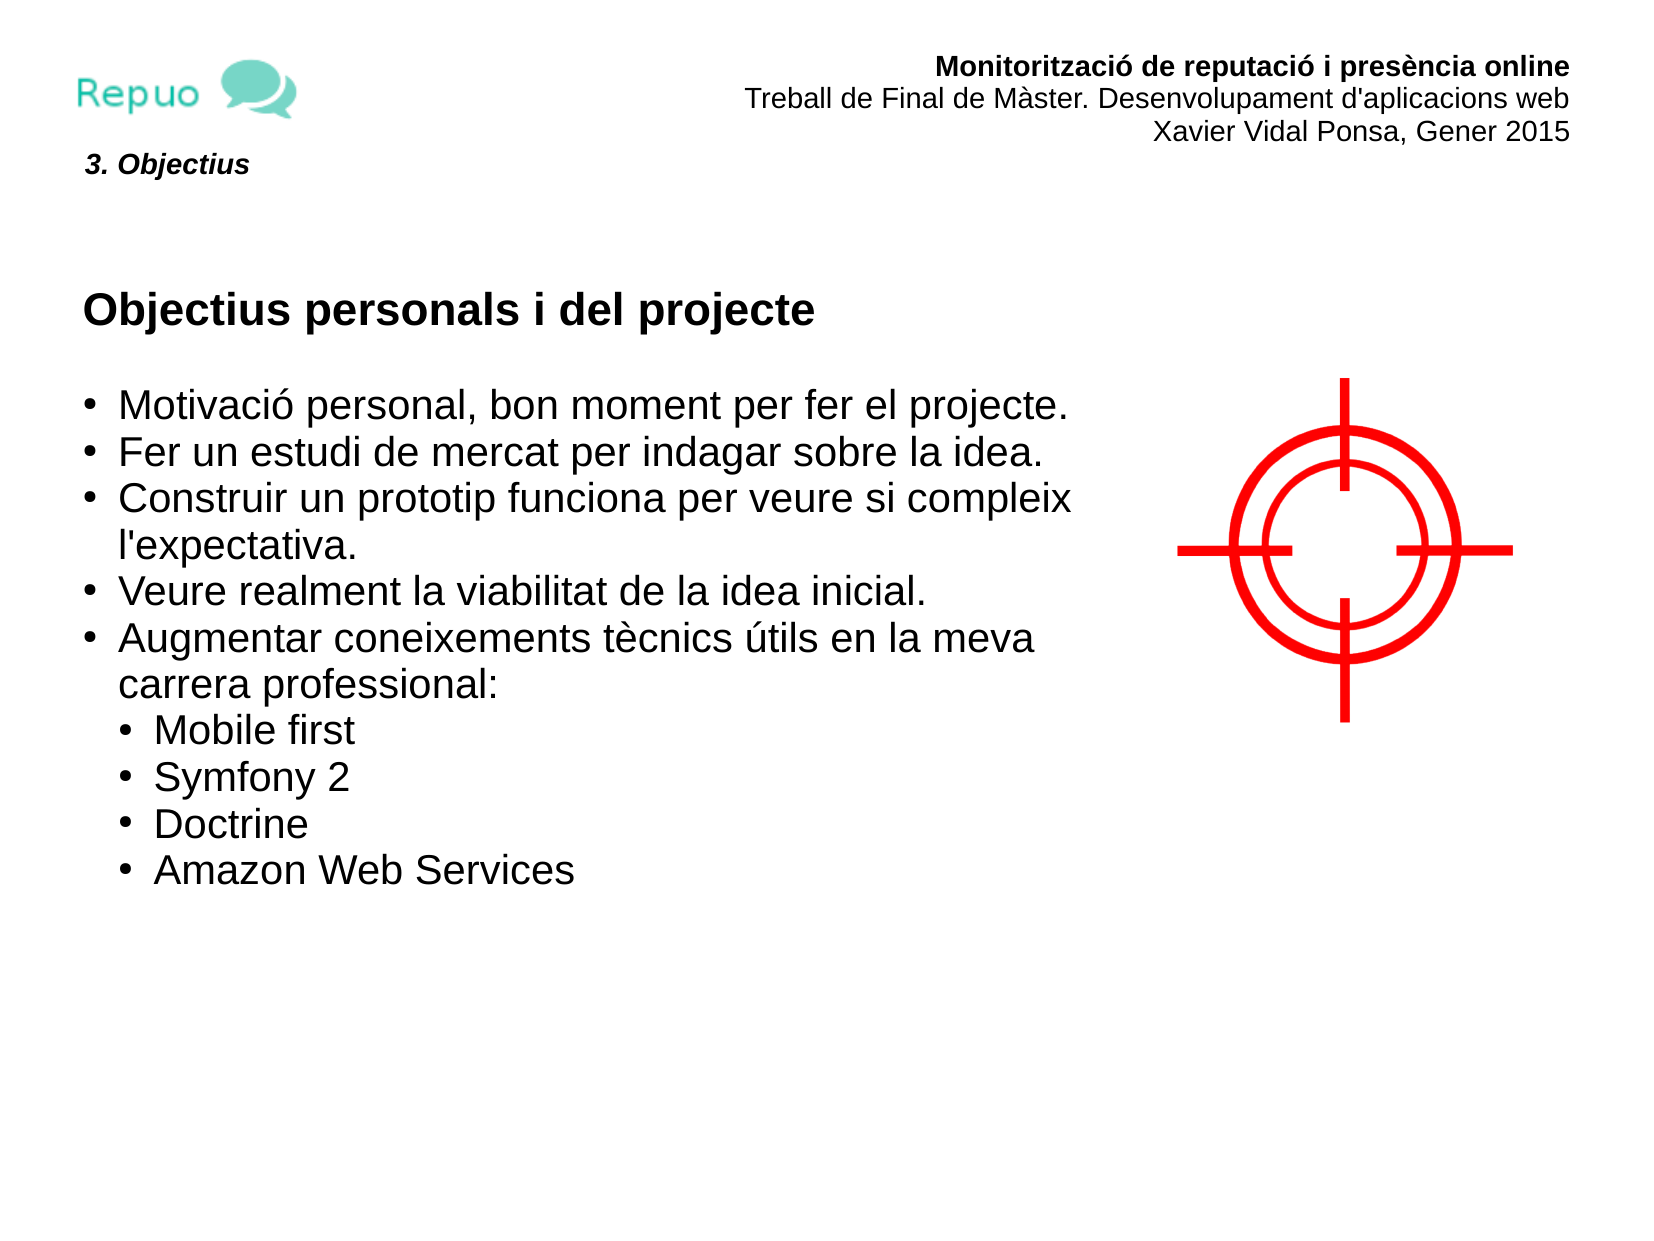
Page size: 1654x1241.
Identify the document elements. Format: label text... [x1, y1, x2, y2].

subtitle Objectius personals i del projecte Motivació personal, bon moment per fer el projecte. Fer un estudi de mercat per indagar sobre la idea. Construir un prototip funciona per veure si compleix l'expectativa. Veure realment la viabilitat de la idea inicial. Augmentar coneixements tècnics útils en la meva carrera professional: Mobile first Symfony 2 Doctrine Amazon Web Services [82, 284, 1156, 1004]
picture [1155, 351, 1544, 751]
picture [58, 32, 309, 150]
title Monitorització de reputació i presència online Treball de Final de Màster. Desenvolupament d'aplicacions web Xavier Vidal Ponsa, Gener 2015 3. Objectius [82, 49, 1571, 215]
